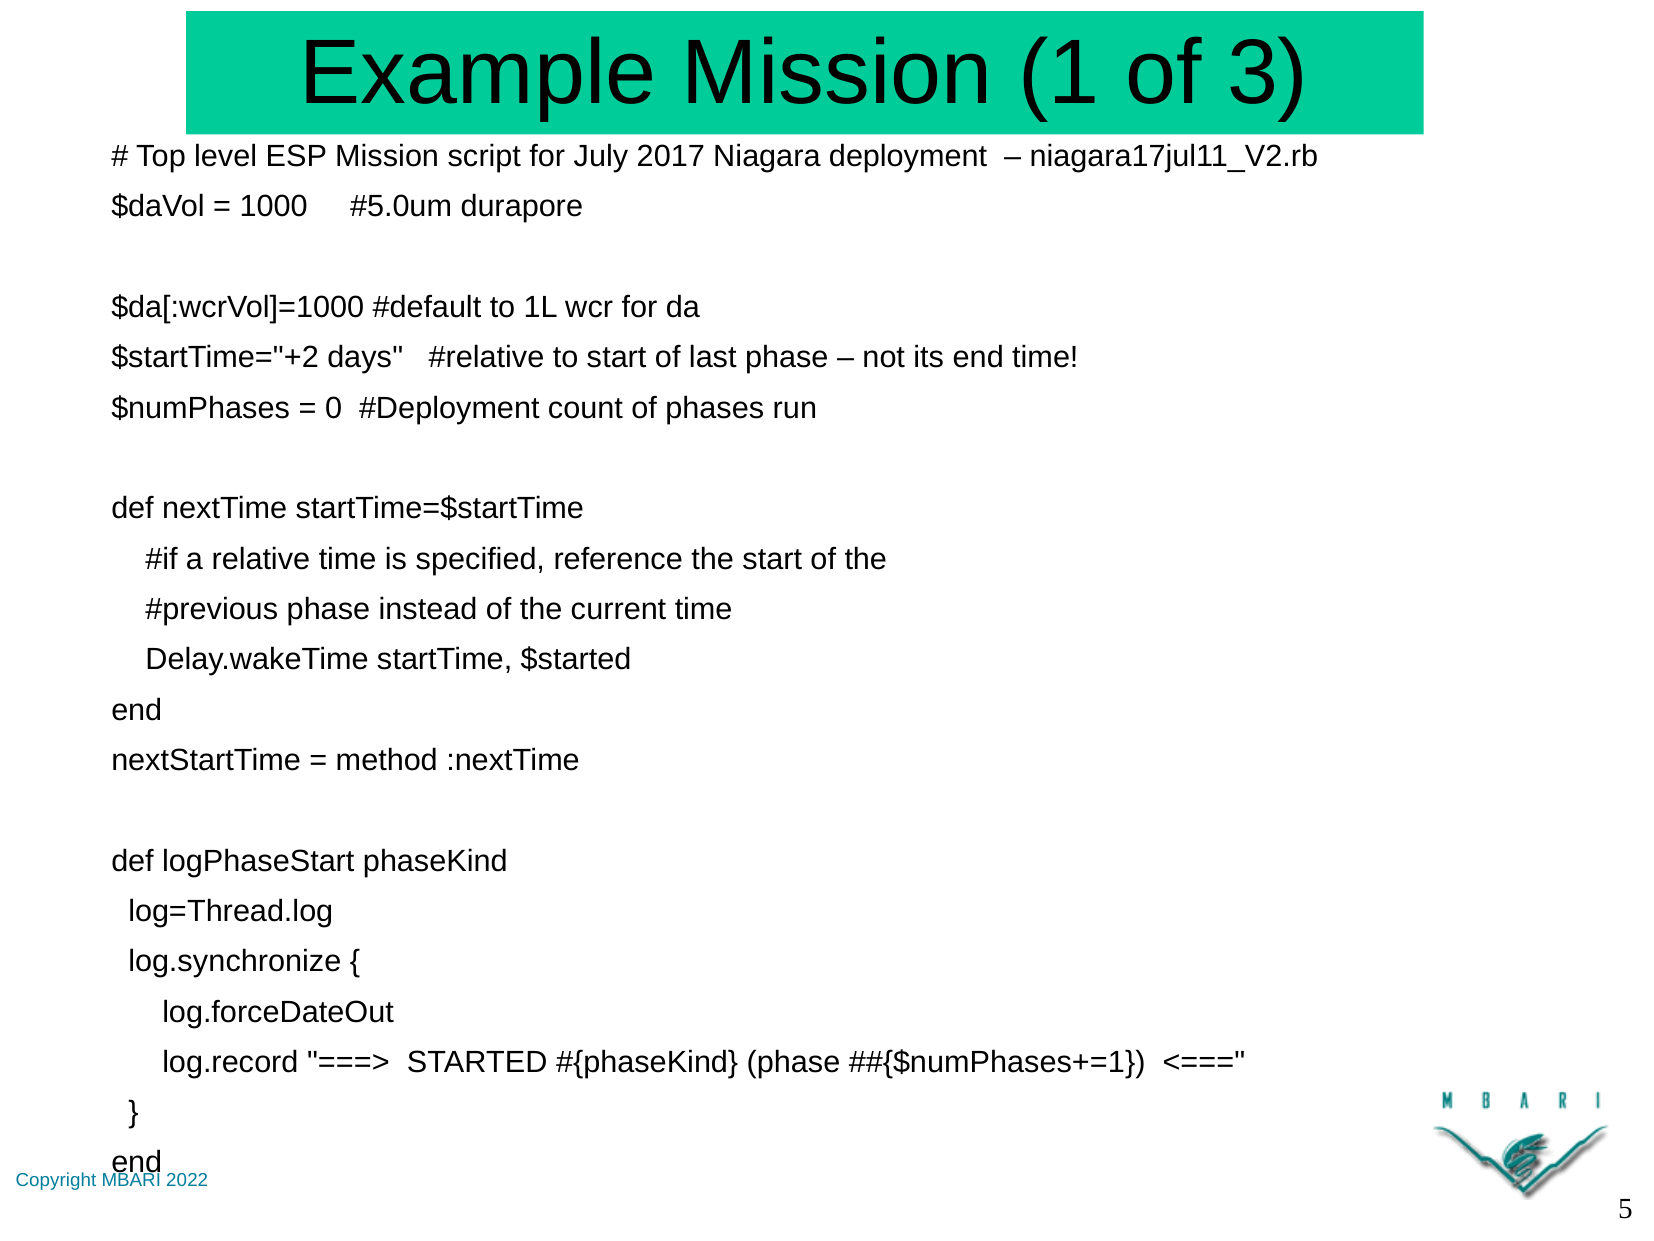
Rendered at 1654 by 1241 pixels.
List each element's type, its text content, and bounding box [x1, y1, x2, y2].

list # Top level ESP Mission script for July 2017 Niagara deployment – niagara17jul11_V2.rb $daVol = 1000 #5.0um durapore $da[:wcrVol]=1000 #default to 1L wcr for da $startTime="+2 days" #relative to start of last phase – not its end time! $numPhases = 0 #Deployment count of phases run def nextTime startTime=$startTime #if a relative time is specified, reference the start of the #previous phase instead of the current time Delay.wakeTime startTime, $started end nextStartTime = method :nextTime def logPhaseStart phaseKind log=Thread.log log.synchronize { log.forceDateOut log.record "===> STARTED #{phaseKind} (phase ##{$numPhases+=1}) <===" } end [96, 128, 1501, 1209]
title Example Mission (1 of 3) [186, 11, 1424, 128]
list [298, 932, 1654, 1241]
